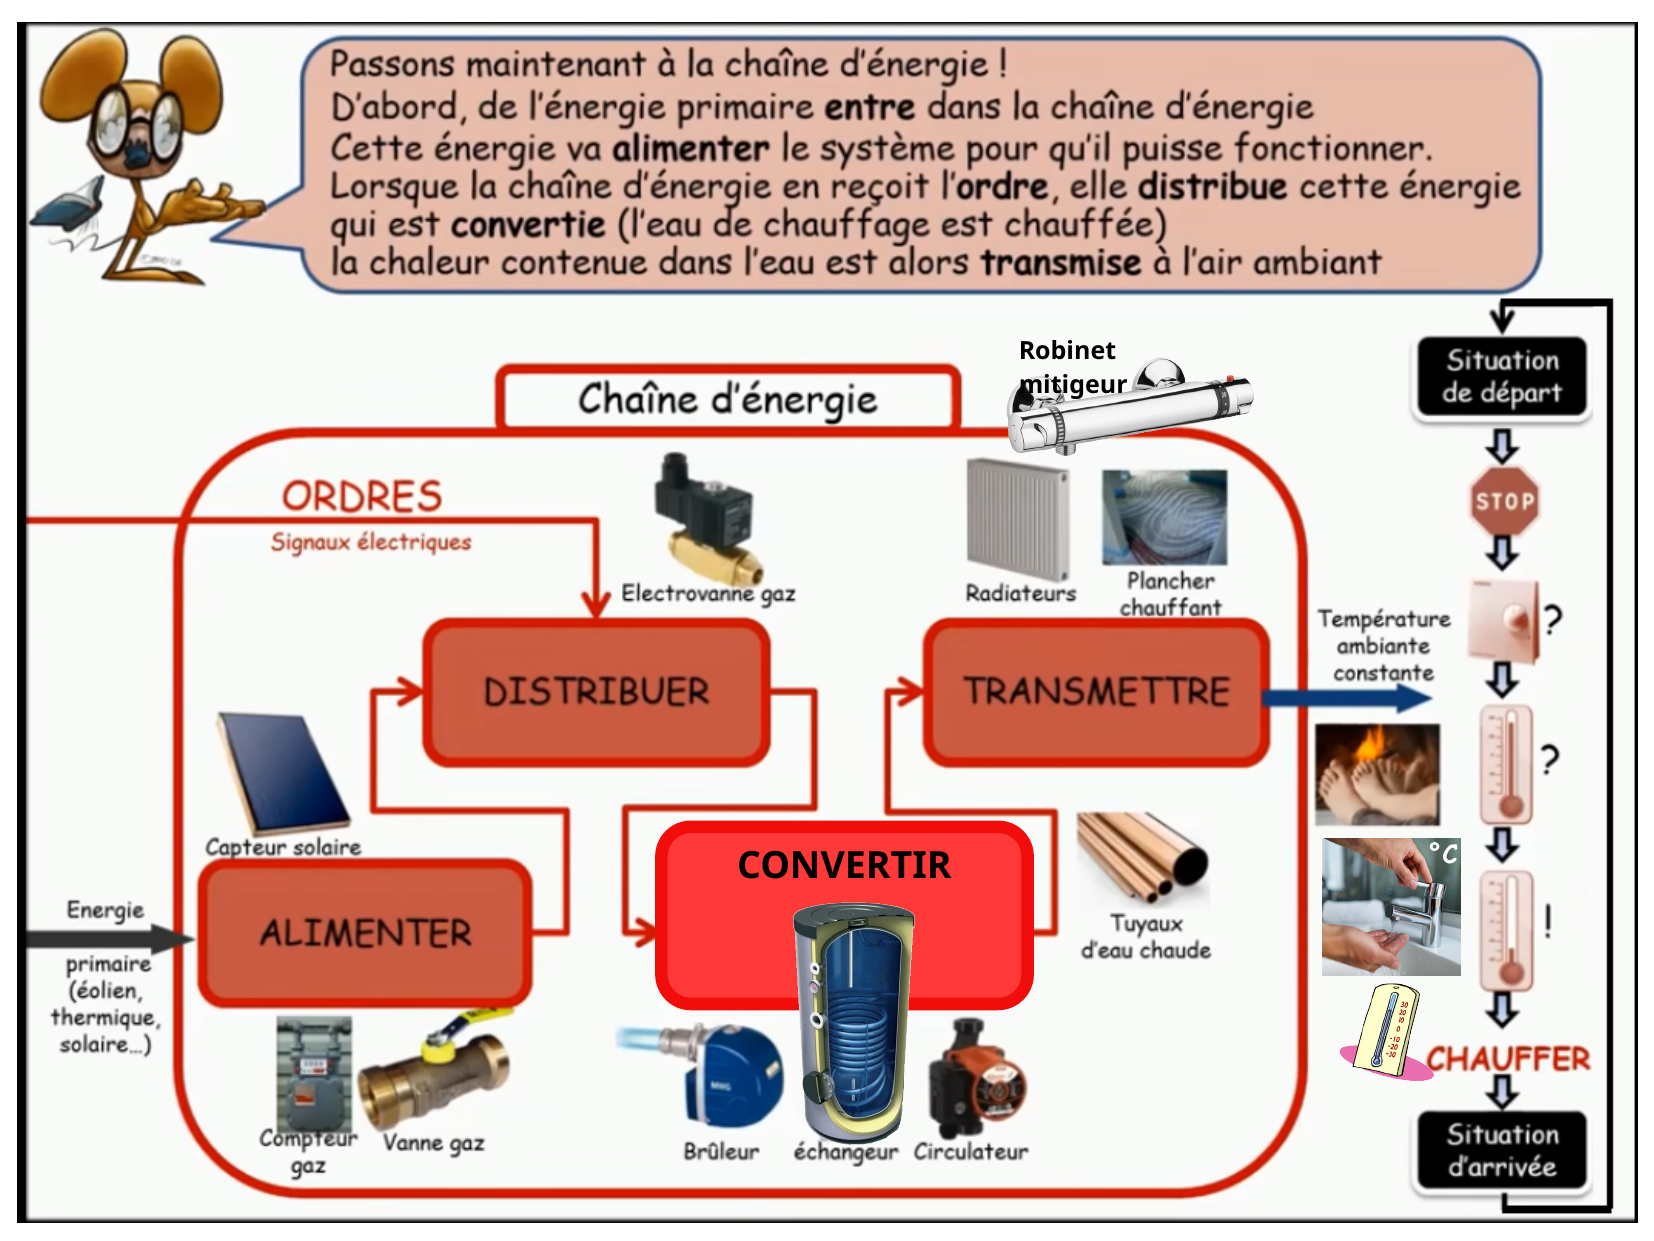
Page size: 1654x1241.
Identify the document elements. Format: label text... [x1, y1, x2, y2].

text_box CONVERTIR [661, 826, 1028, 1004]
picture [17, 22, 1638, 1223]
text_box Robinet mitigeur [1003, 325, 1241, 375]
